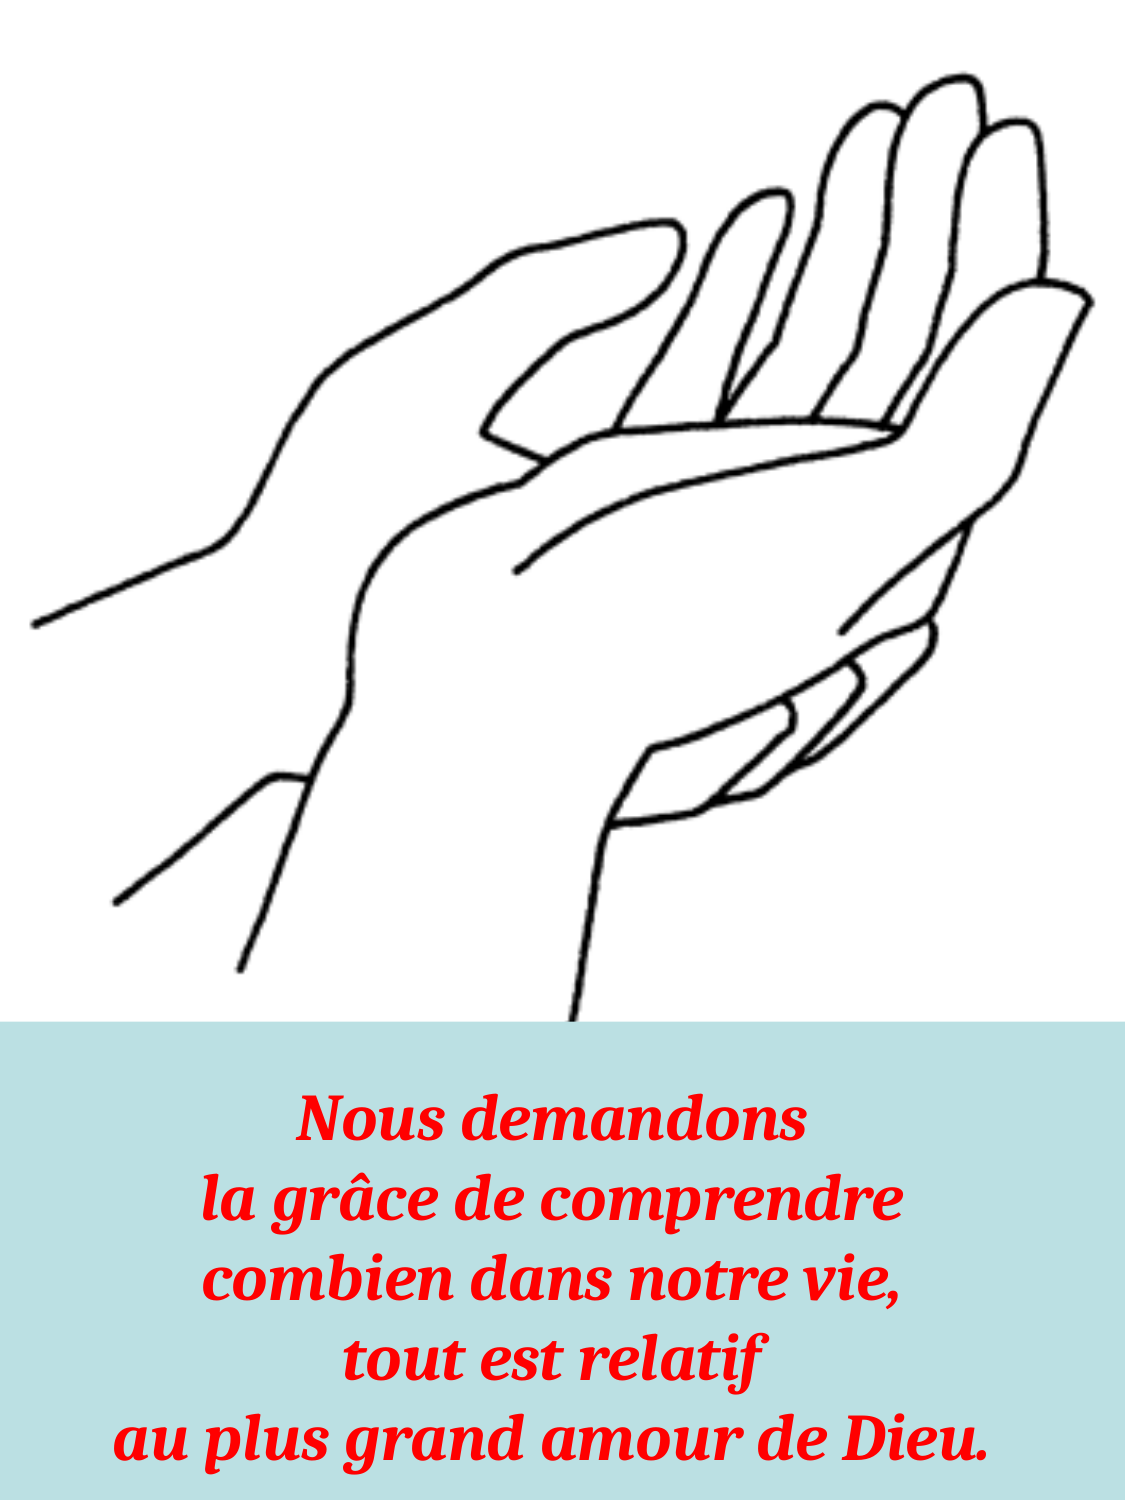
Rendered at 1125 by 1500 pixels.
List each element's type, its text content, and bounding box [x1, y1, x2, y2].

picture [0, 0, 1125, 1021]
text_box Nous demandons la grâce de comprendre combien dans notre vie, tout est relatif au plus grand amour de Dieu. [0, 1021, 1125, 1500]
